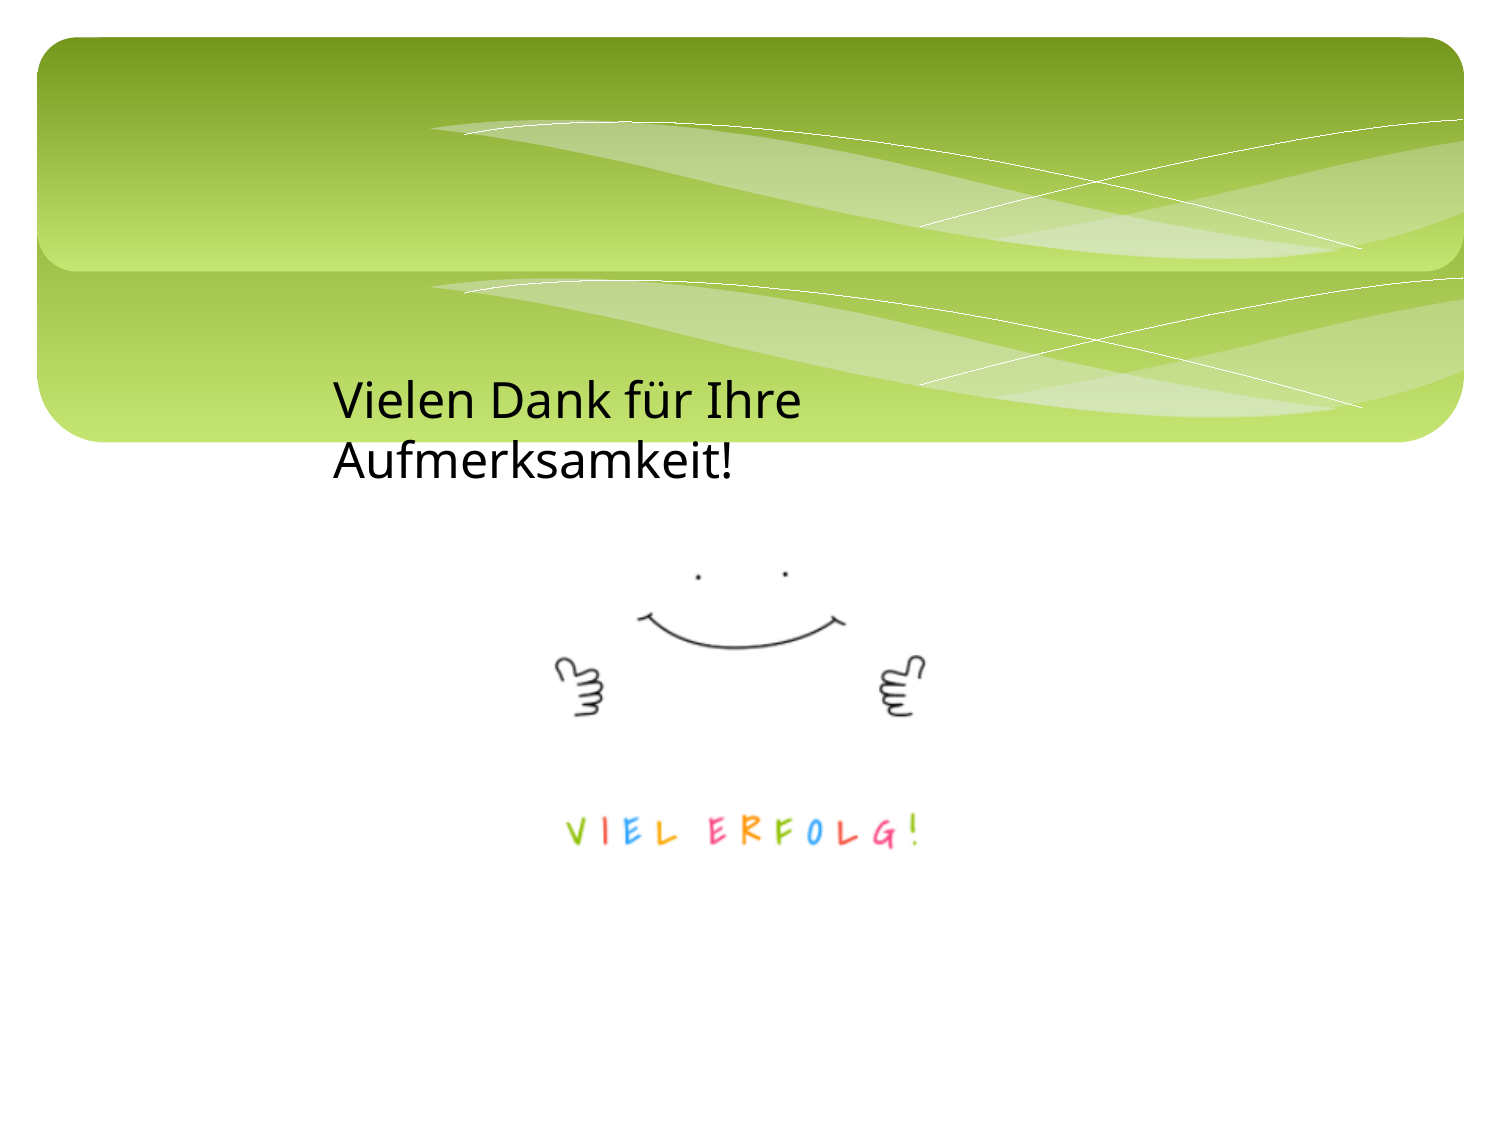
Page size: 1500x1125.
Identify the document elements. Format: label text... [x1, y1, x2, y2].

picture [466, 491, 986, 881]
text_box Vielen Dank für Ihre Aufmerksamkeit! [318, 361, 1181, 497]
